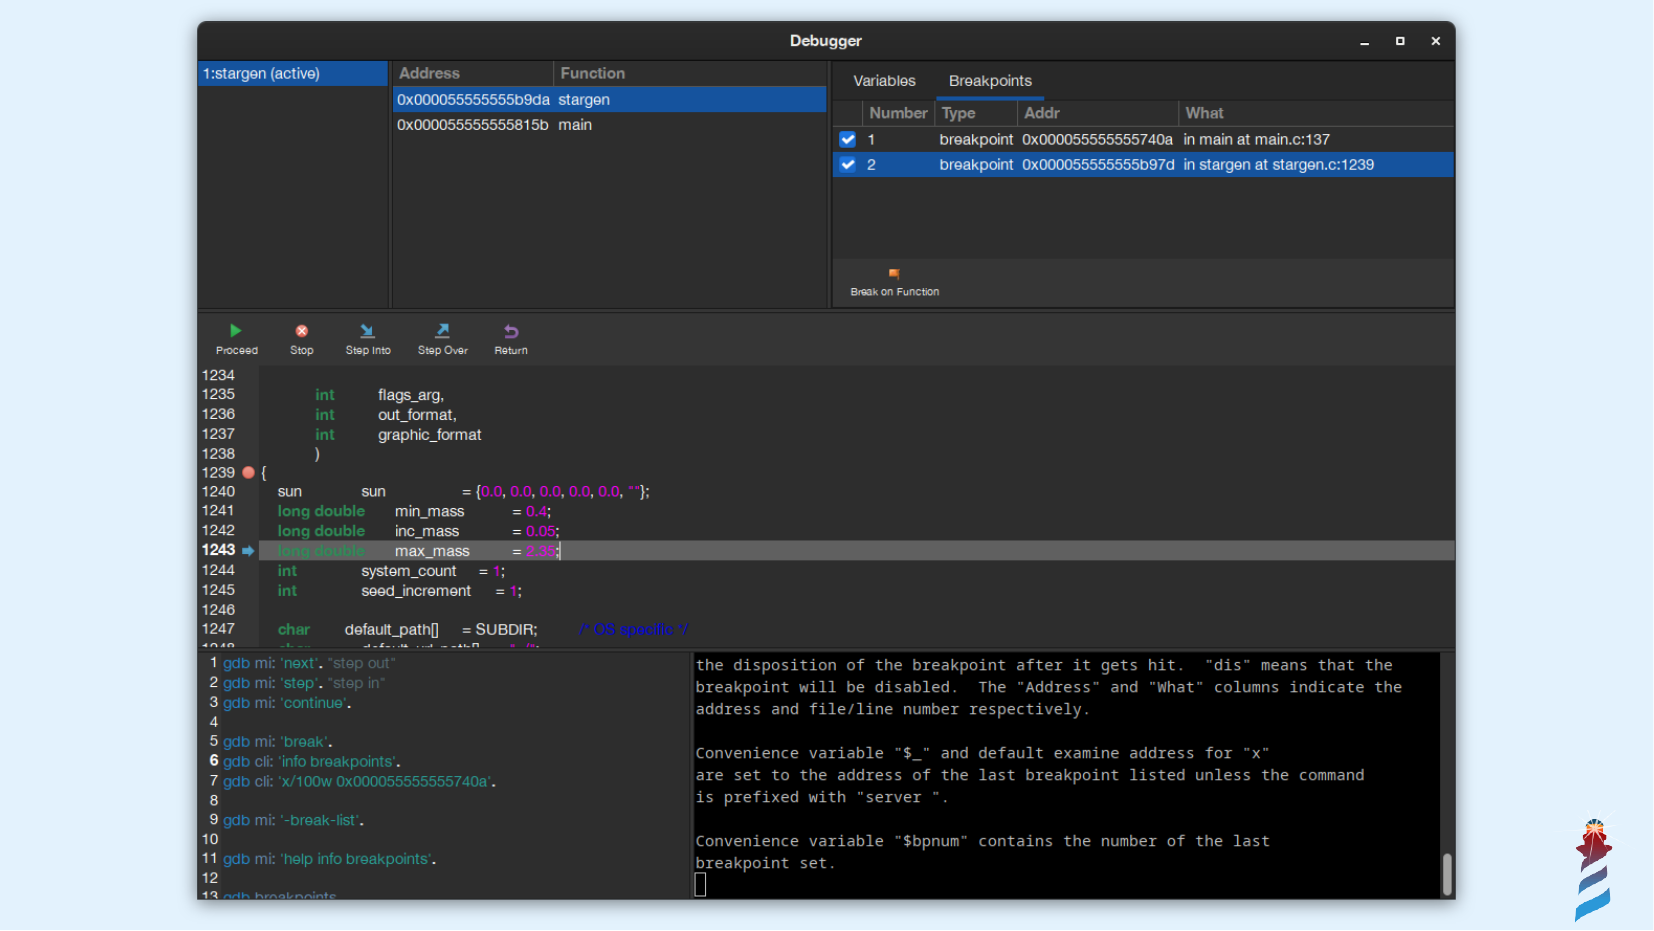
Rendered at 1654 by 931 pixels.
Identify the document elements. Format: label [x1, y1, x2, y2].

picture [1535, 810, 1650, 925]
picture [171, 0, 1482, 929]
